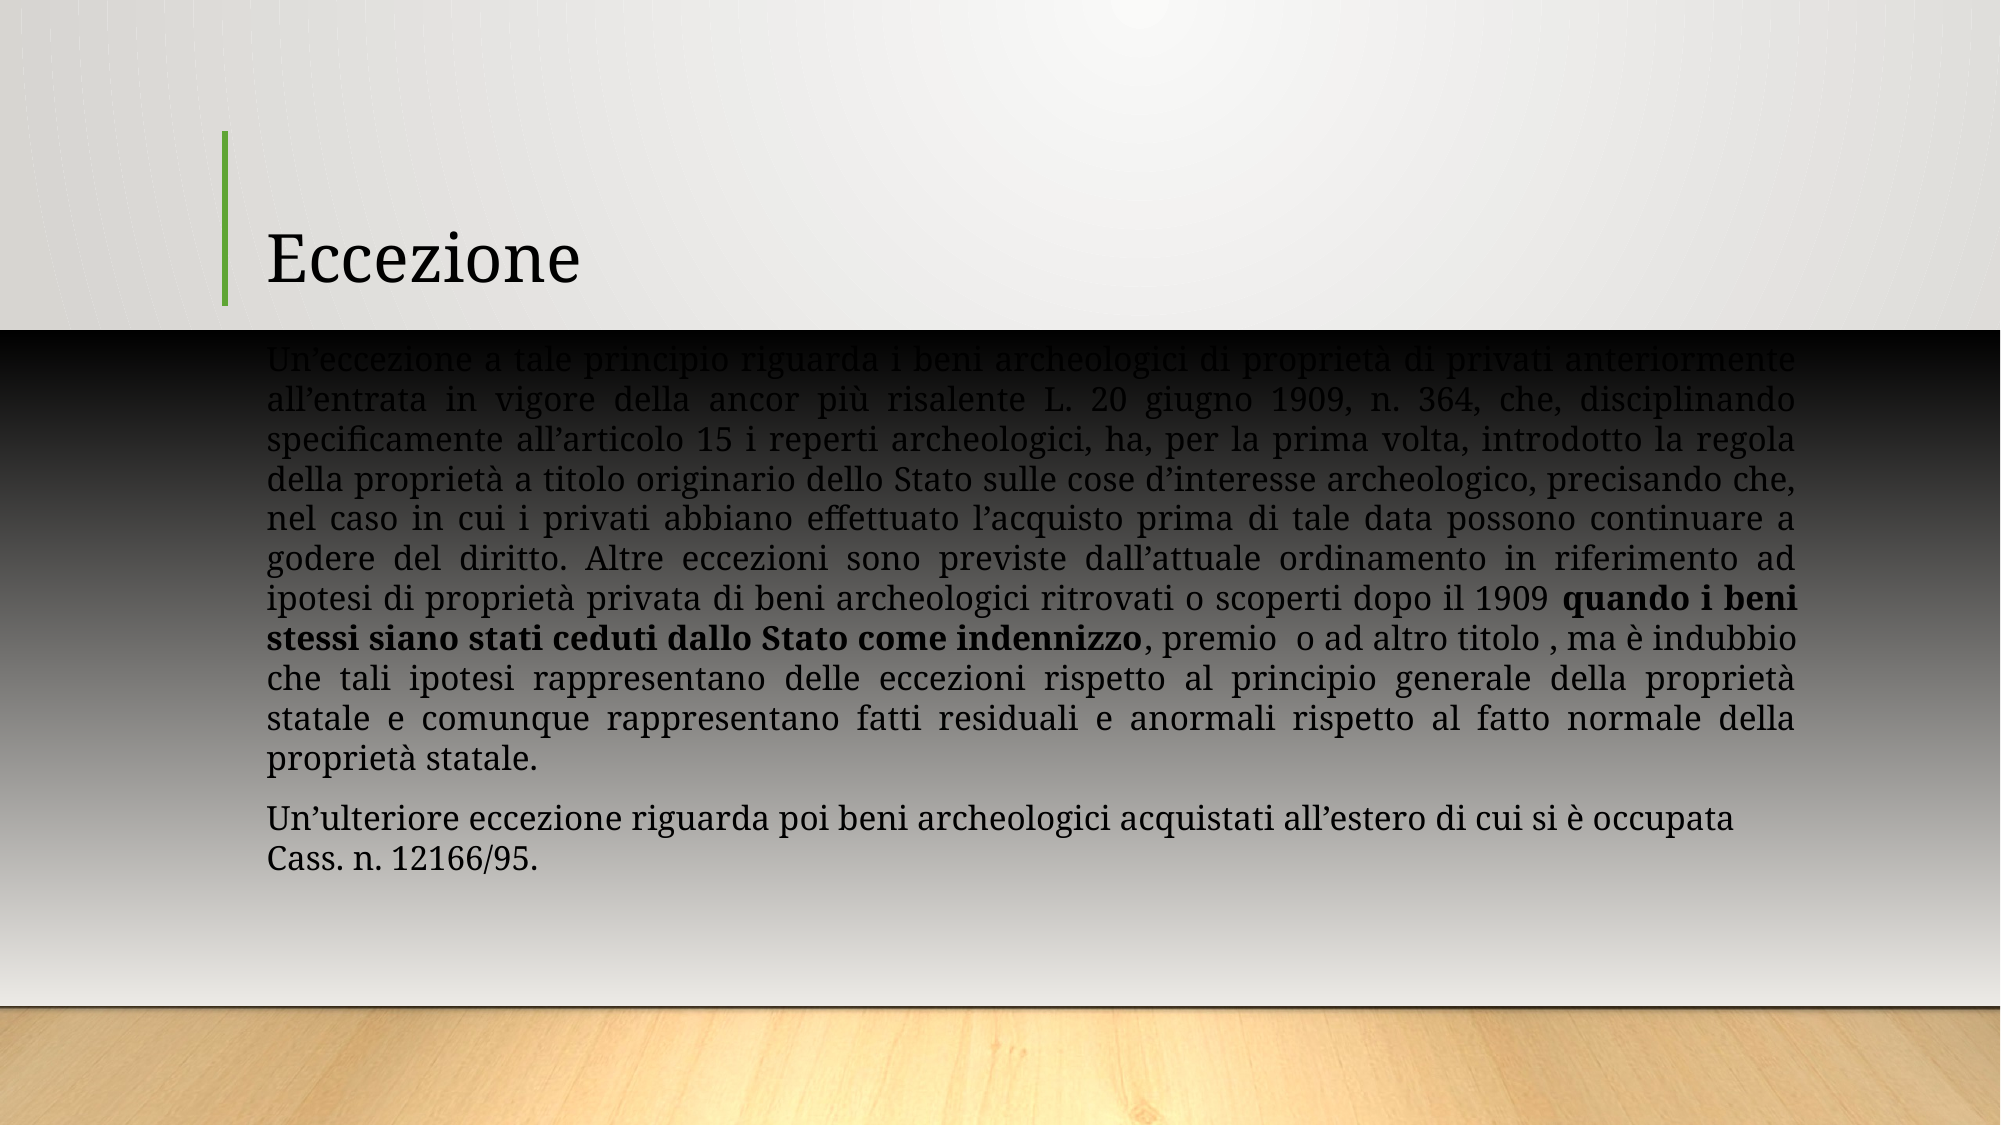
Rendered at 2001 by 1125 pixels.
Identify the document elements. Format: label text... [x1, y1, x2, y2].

list Un’eccezione a tale principio riguarda i beni archeologici di proprietà di privati anteriormente all’entrata in vigore della ancor più risalente L. 20 giugno 1909, n. 364, che, disciplinando specificamente all’articolo 15 i reperti archeologici, ha, per la prima volta, introdotto la regola della proprietà a titolo originario dello Stato sulle cose d’interesse archeologico, precisando che, nel caso in cui i privati abbiano effettuato l’acquisto prima di tale data possono continuare a godere del diritto. Altre eccezioni sono previste dall’attuale ordinamento in riferimento ad ipotesi di proprietà privata di beni archeologici ritrovati o scoperti dopo il 1909 quando i beni stessi siano stati ceduti dallo Stato come indennizzo, premio o ad altro titolo , ma è indubbio che tali ipotesi rappresentano delle eccezioni rispetto al principio generale della proprietà statale e comunque rappresentano fatti residuali e anormali rispetto al fatto normale della proprietà statale. Un’ulteriore eccezione riguarda poi beni archeologici acquistati all’estero di cui si è occupata Cass. n. 12166/95. [251, 330, 1814, 897]
title Eccezione [251, 131, 1814, 305]
